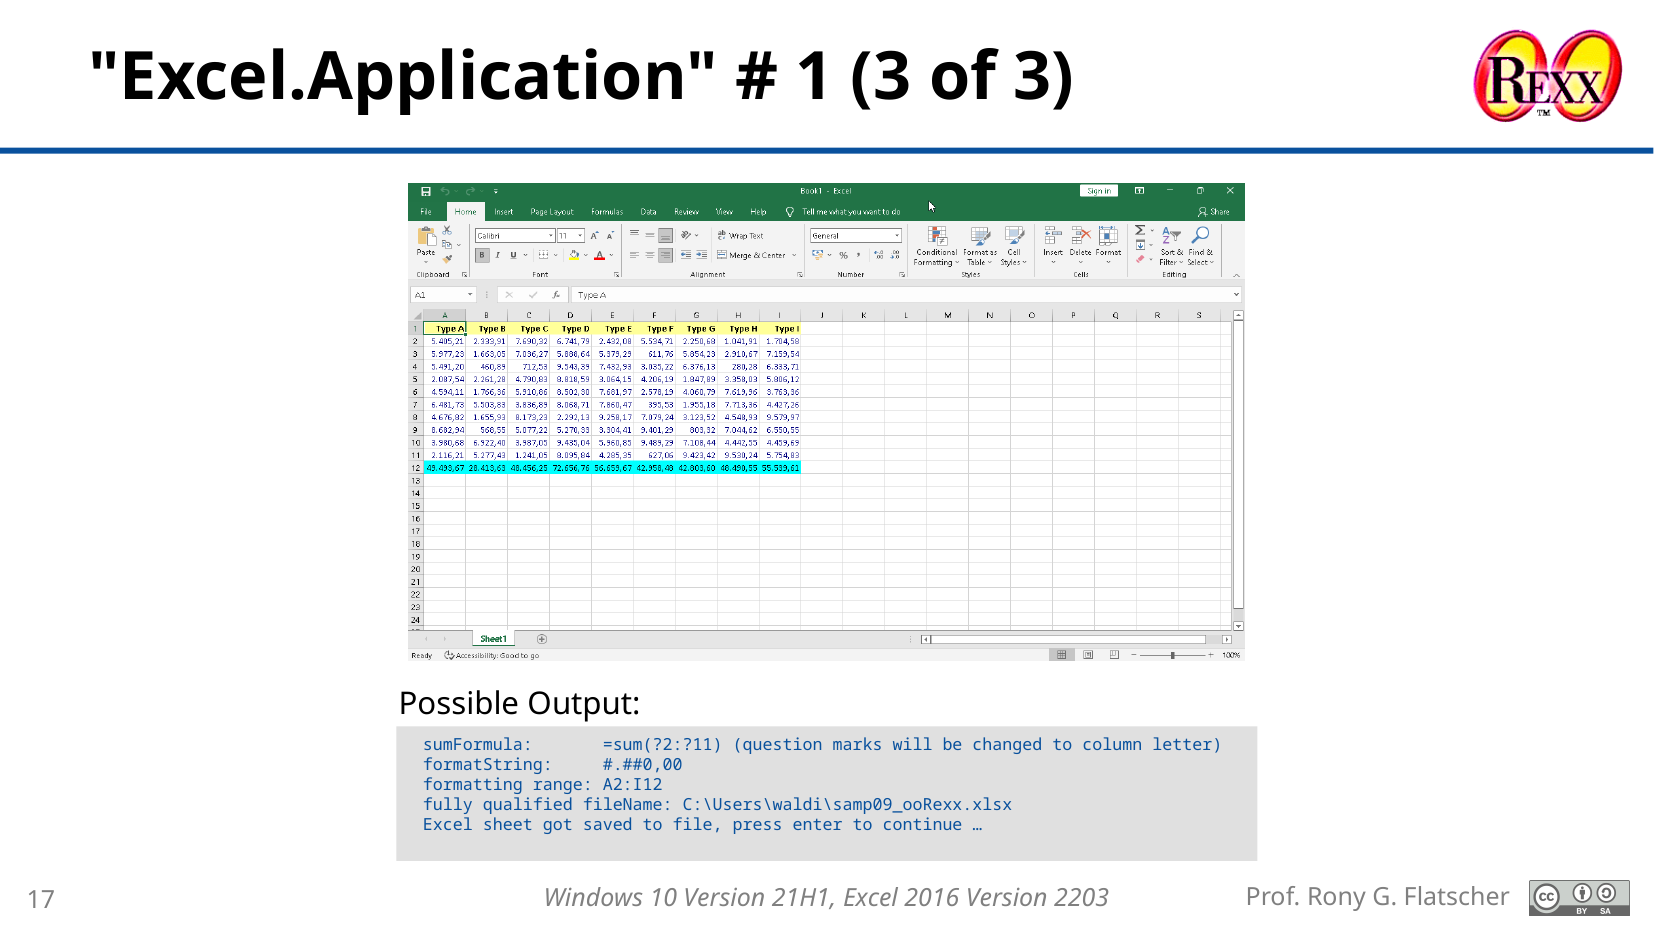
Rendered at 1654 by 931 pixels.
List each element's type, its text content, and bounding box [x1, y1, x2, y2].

title "Excel.Application" # 1 (3 of 3) [29, 0, 1654, 148]
text_box Windows 10 Version 21H1, Excel 2016 Version 2203 [0, 874, 1654, 922]
picture [408, 183, 1245, 661]
text_box Possible Output: [383, 673, 1564, 729]
text_box sumFormula: =sum(?2:?11) (question marks will be changed to column letter) formatString: #.##0,00 formatting range: A2:I12 fully qualified fileName: C:\Users\waldi\samp09_ooRexx.xlsx Excel sheet got saved to file, press enter to continue … [396, 729, 1258, 861]
